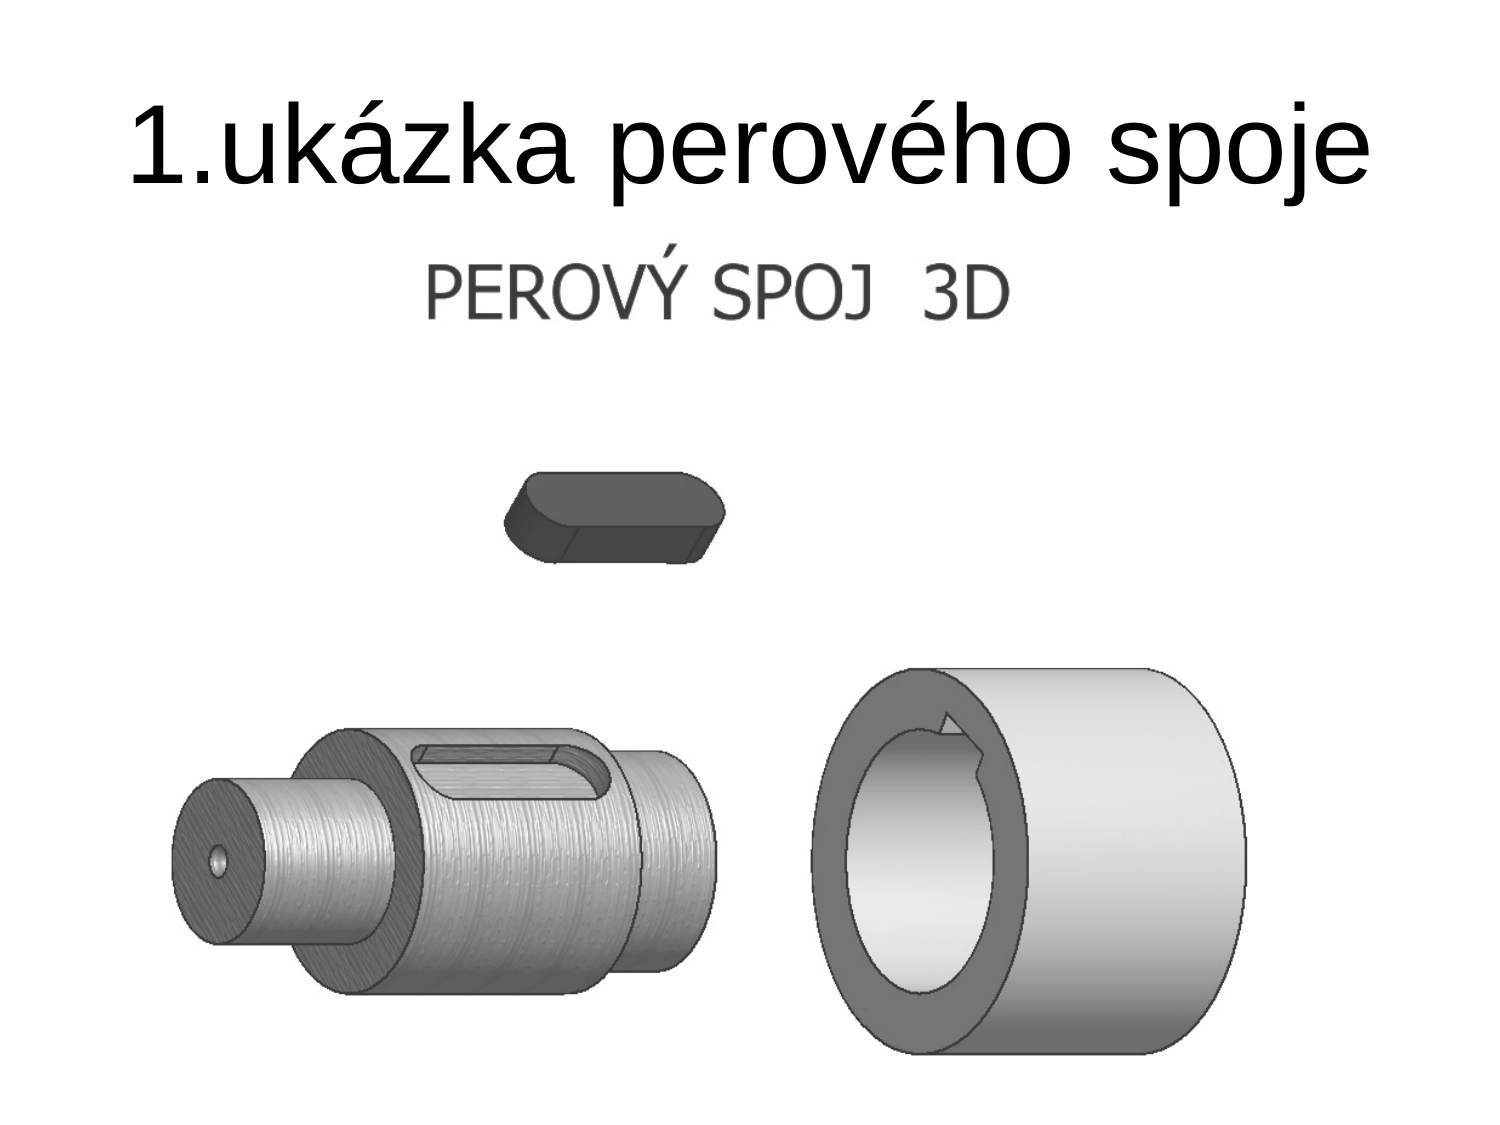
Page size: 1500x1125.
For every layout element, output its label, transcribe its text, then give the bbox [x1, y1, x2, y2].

title 1.ukázka perového spoje [75, 45, 1426, 233]
picture [162, 237, 1263, 1093]
